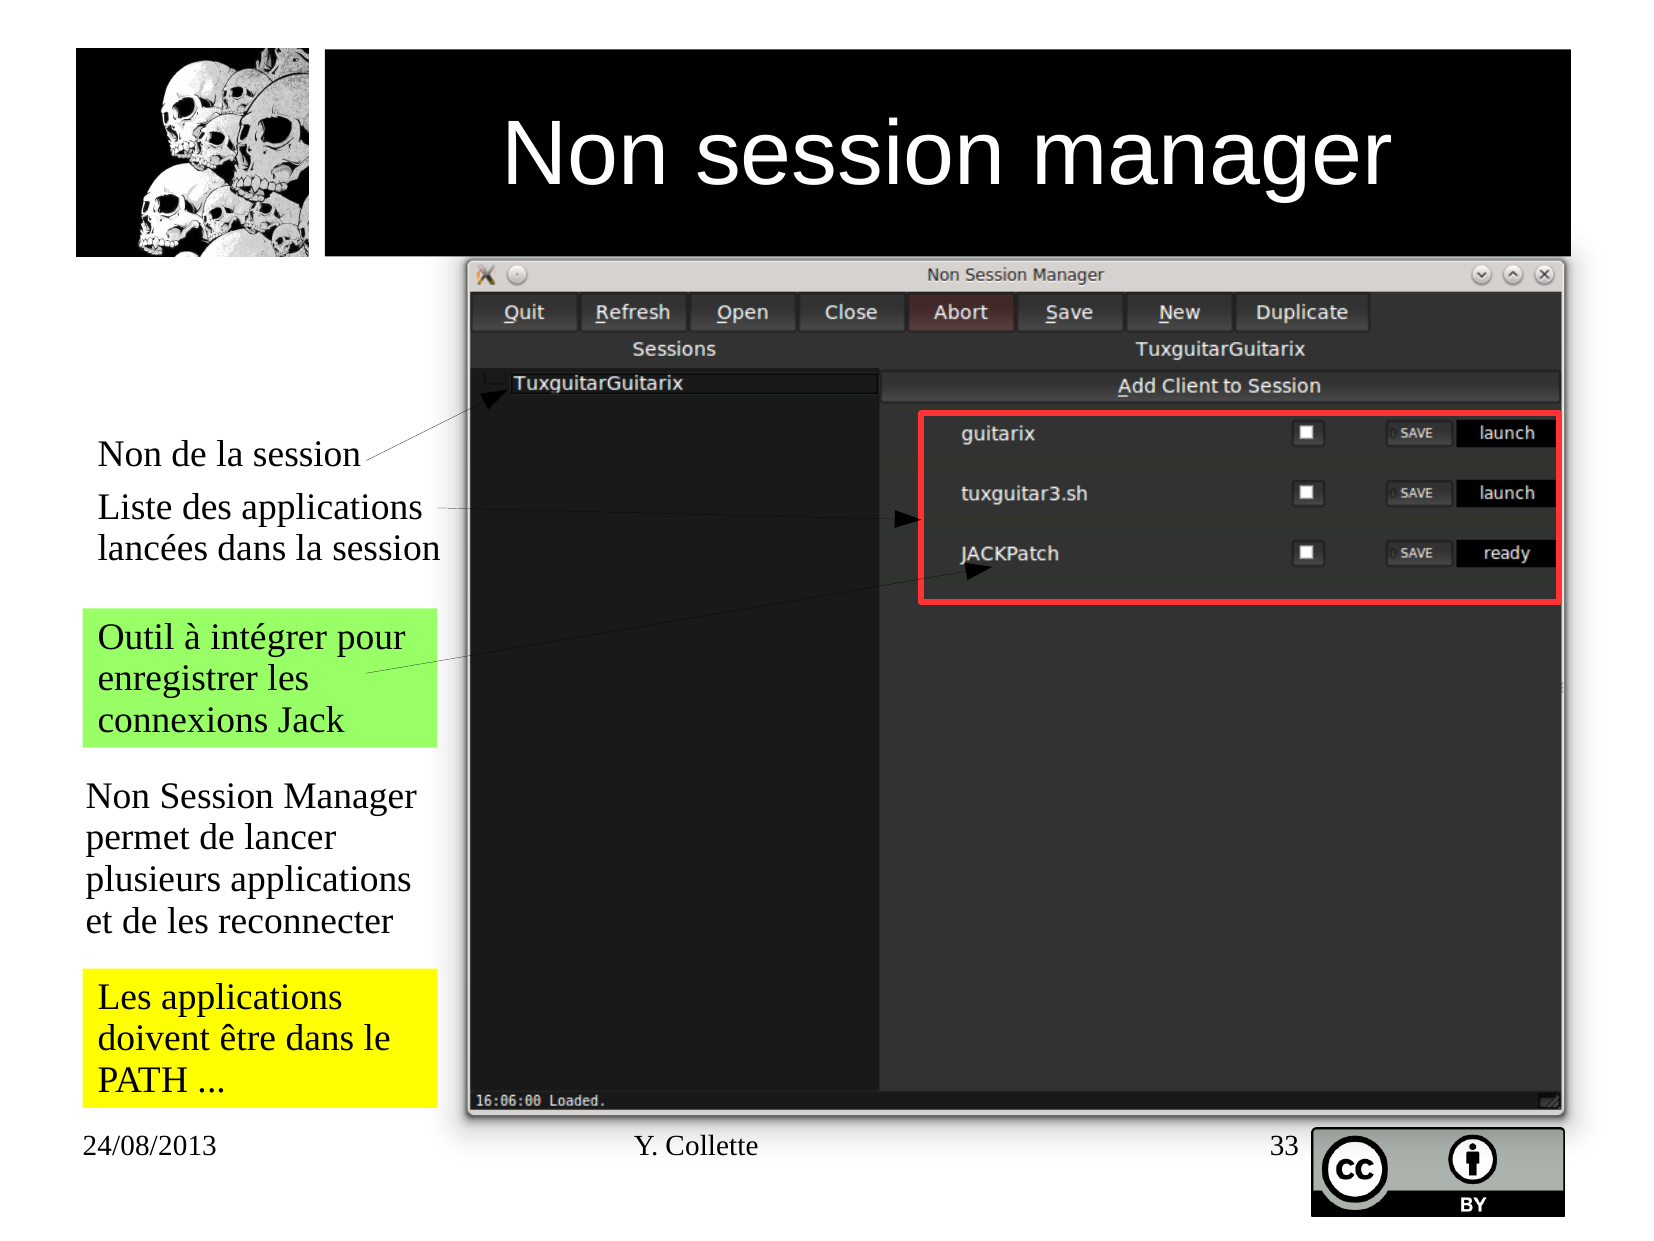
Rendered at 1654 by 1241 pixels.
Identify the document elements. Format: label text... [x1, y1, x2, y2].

text_box Les applications doivent être dans le PATH ... [82, 968, 438, 1108]
text_box Non Session Manager permet de lancer plusieurs applications et de les reconnecter [70, 767, 449, 949]
picture [924, 416, 1556, 599]
picture [413, 206, 1619, 1217]
picture [76, 48, 309, 257]
title Non session manager [324, 49, 1571, 257]
picture [413, 509, 918, 660]
text_box Outil à intégrer pour enregistrer les connexions Jack [82, 608, 438, 748]
text_box Non de la session [82, 425, 414, 478]
text_box Liste des applications lancées dans la session [82, 478, 461, 597]
